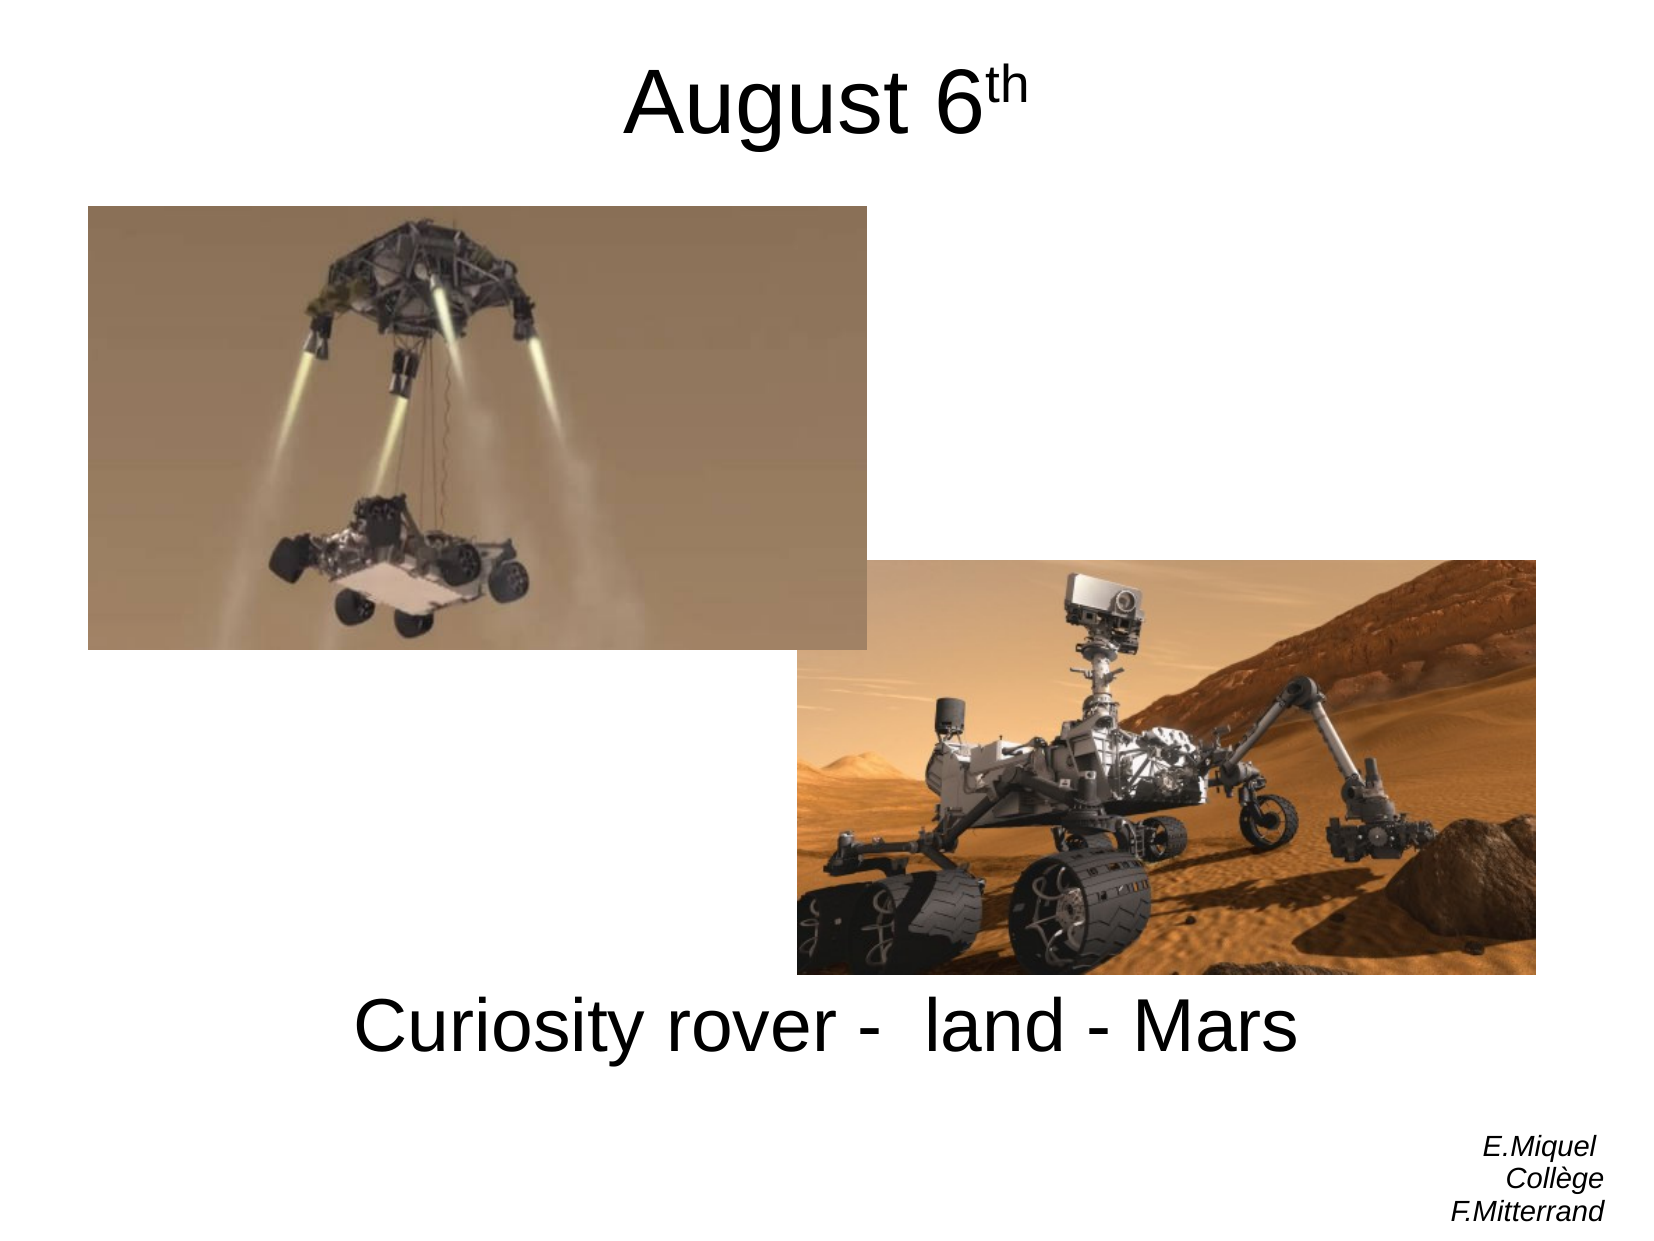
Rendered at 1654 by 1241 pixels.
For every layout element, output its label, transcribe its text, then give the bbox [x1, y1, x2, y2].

text_box E.Miquel Collège F.Mitterrand [1328, 1122, 1620, 1203]
text_box Curiosity rover - land - Mars [118, 976, 1536, 1076]
title August 6th [82, 48, 1571, 258]
picture [88, 206, 1536, 975]
